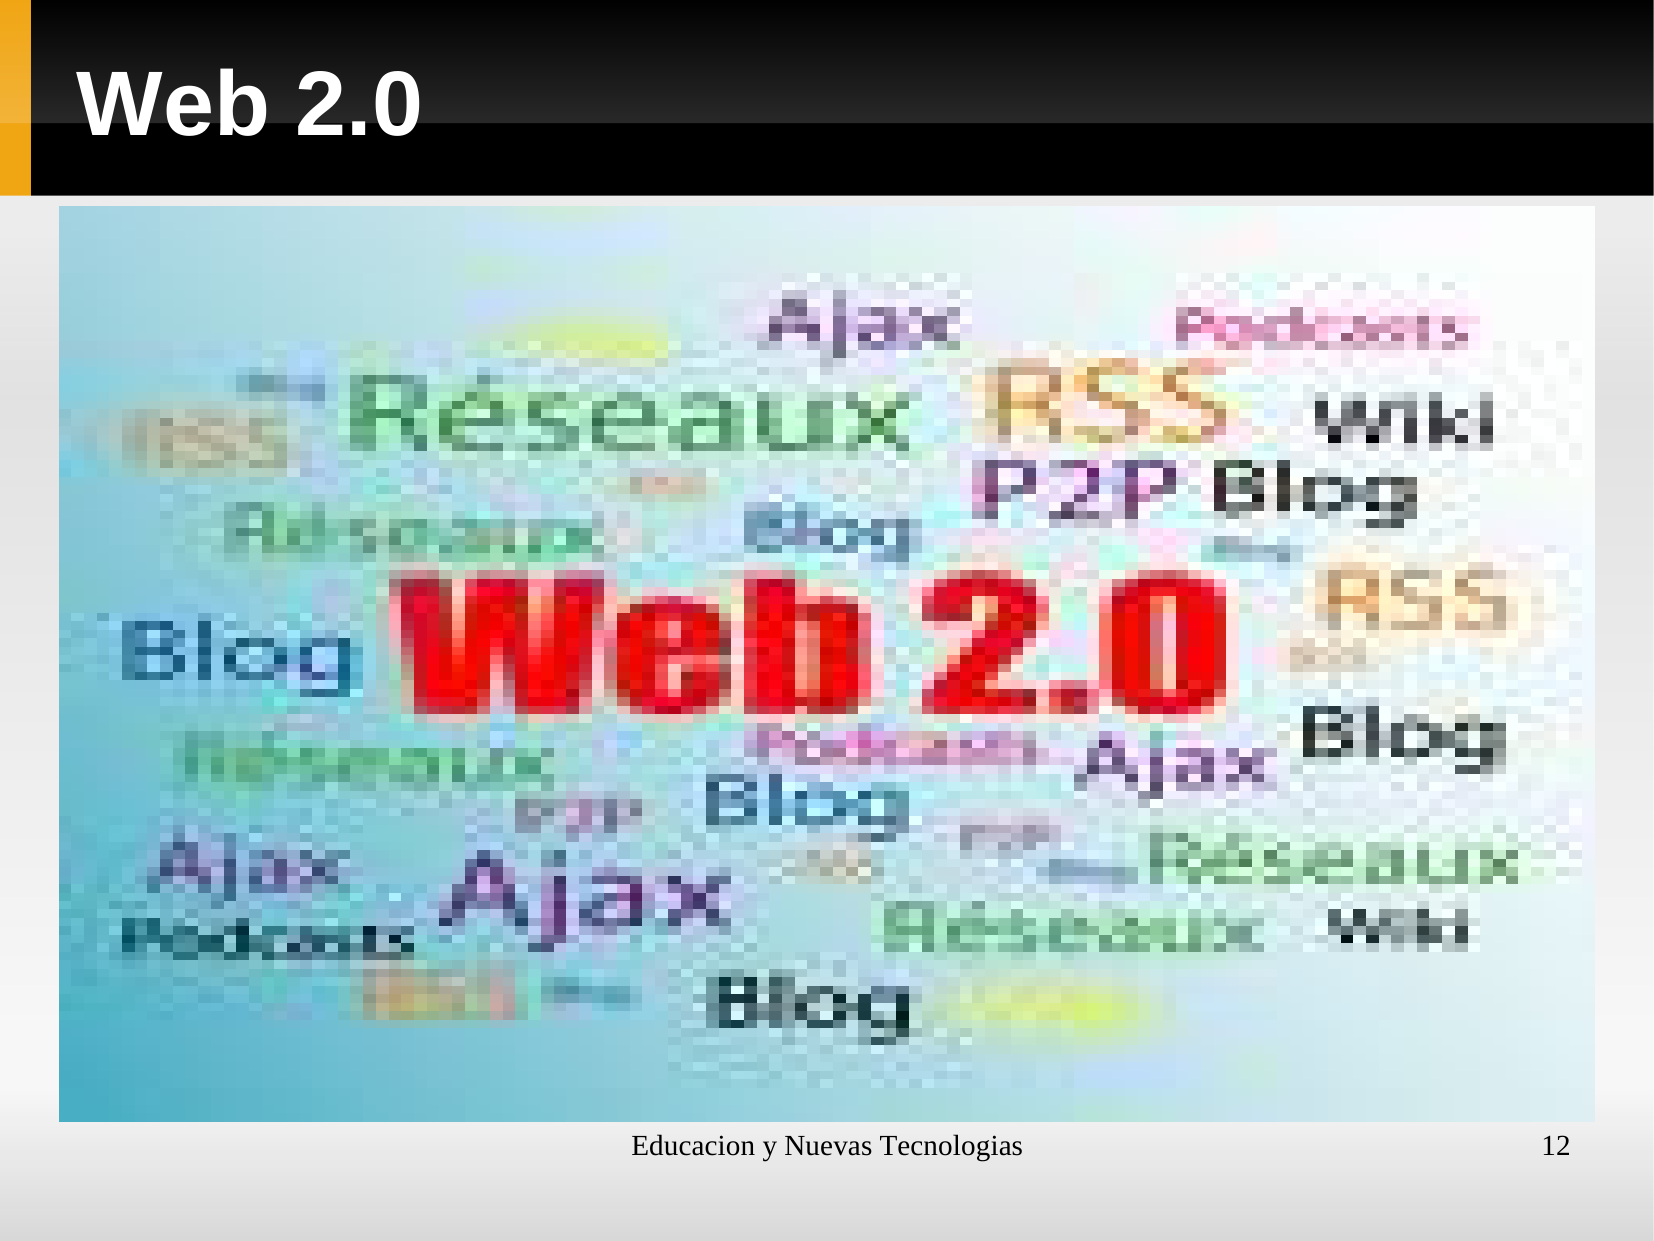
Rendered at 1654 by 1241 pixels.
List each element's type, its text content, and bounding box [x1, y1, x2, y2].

title Web 2.0 [76, 0, 1565, 206]
picture [0, 0, 1654, 1241]
